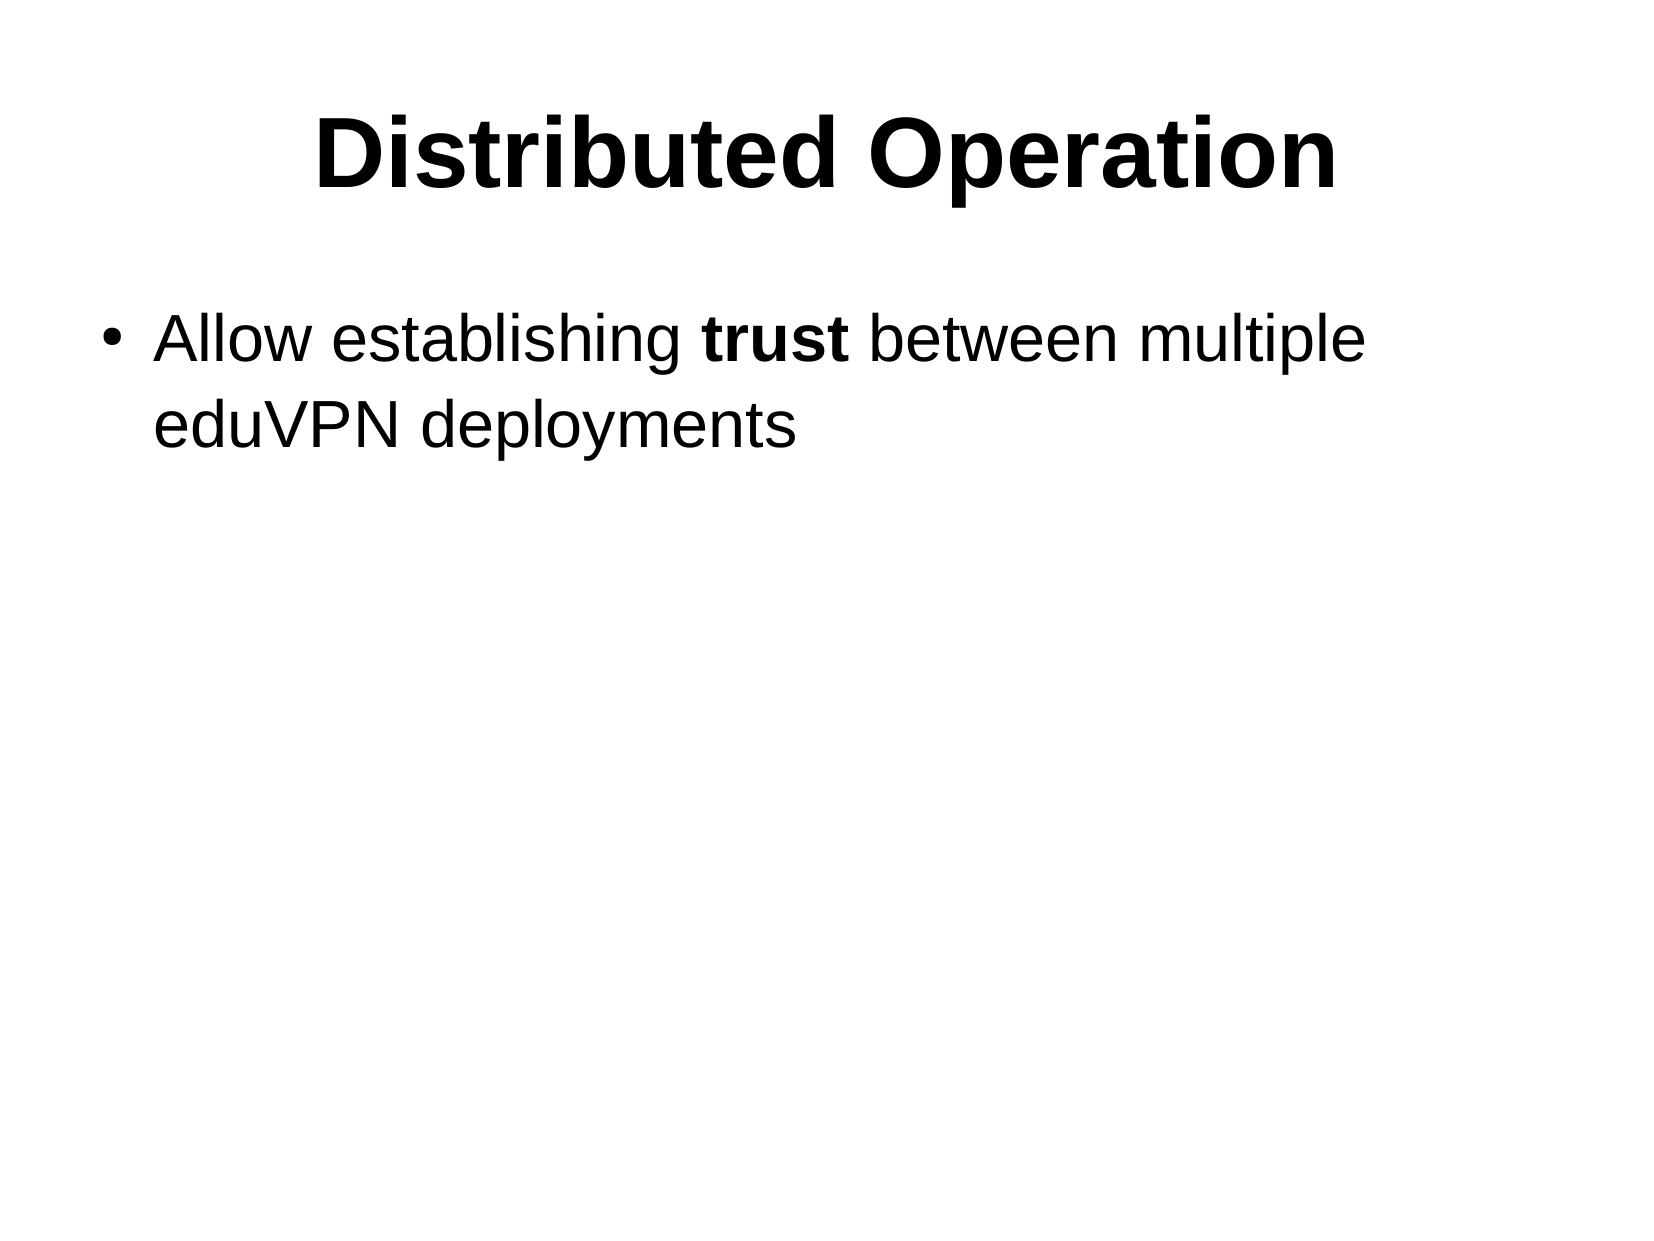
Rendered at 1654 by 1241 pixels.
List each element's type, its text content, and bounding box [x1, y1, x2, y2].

list Allow establishing trust between multiple eduVPN deployments [82, 290, 1571, 1010]
title Distributed Operation [82, 49, 1571, 257]
